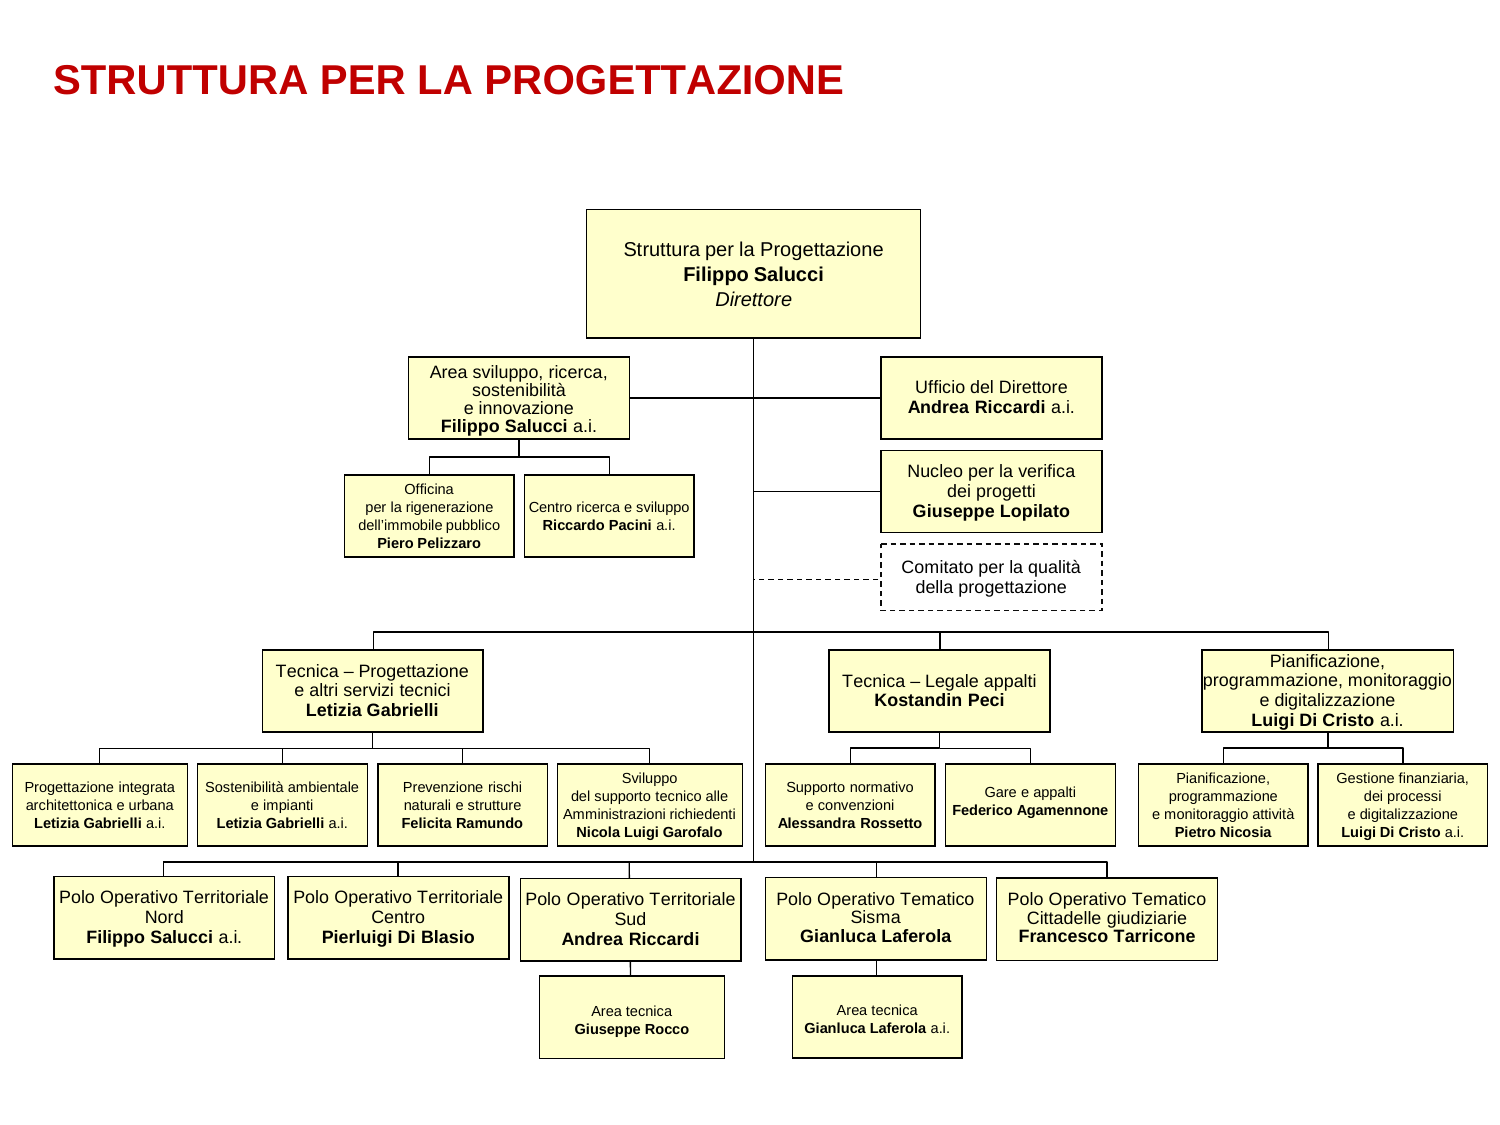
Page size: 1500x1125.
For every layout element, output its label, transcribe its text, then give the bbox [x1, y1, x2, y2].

text_box STRUTTURA PER LA PROGETTAZIONE [38, 45, 1500, 128]
picture [11, 208, 1489, 1059]
